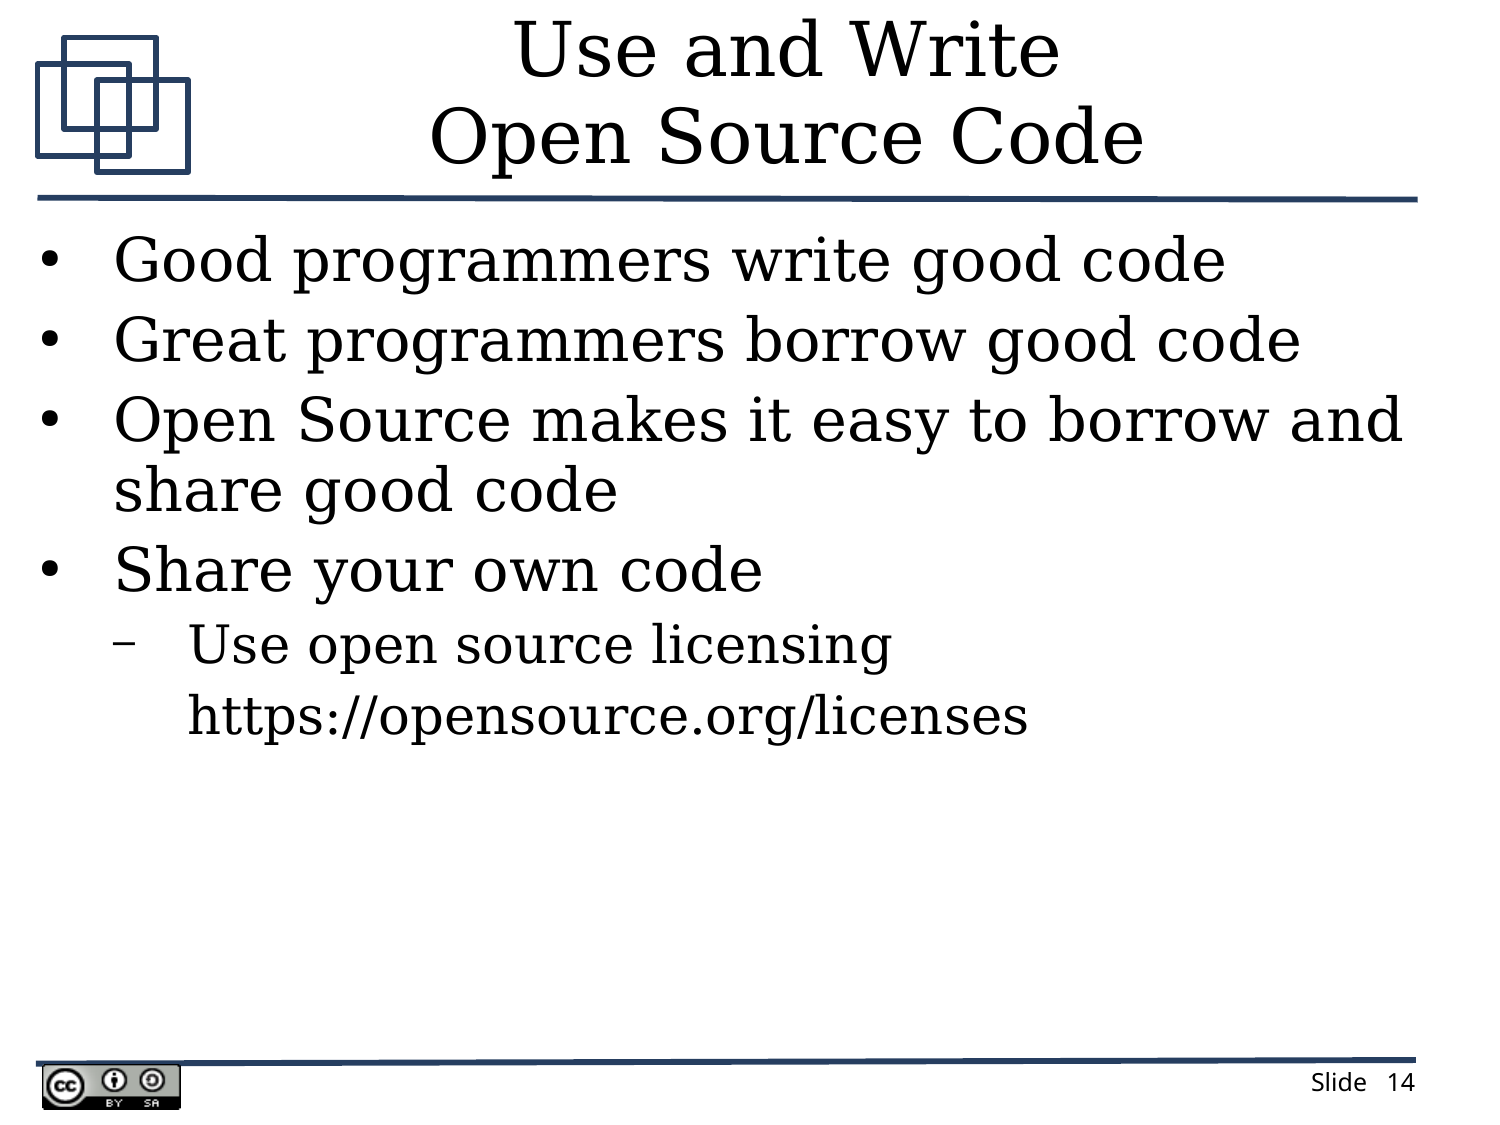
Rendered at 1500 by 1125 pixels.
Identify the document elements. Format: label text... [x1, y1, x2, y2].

title Use and Write Open Source Code [150, 0, 1425, 188]
list Good programmers write good code Great programmers borrow good code Open Source makes it easy to borrow and share good code Share your own code Use open source licensing https://opensource.org/licenses [37, 224, 1425, 968]
picture [42, 1064, 181, 1110]
